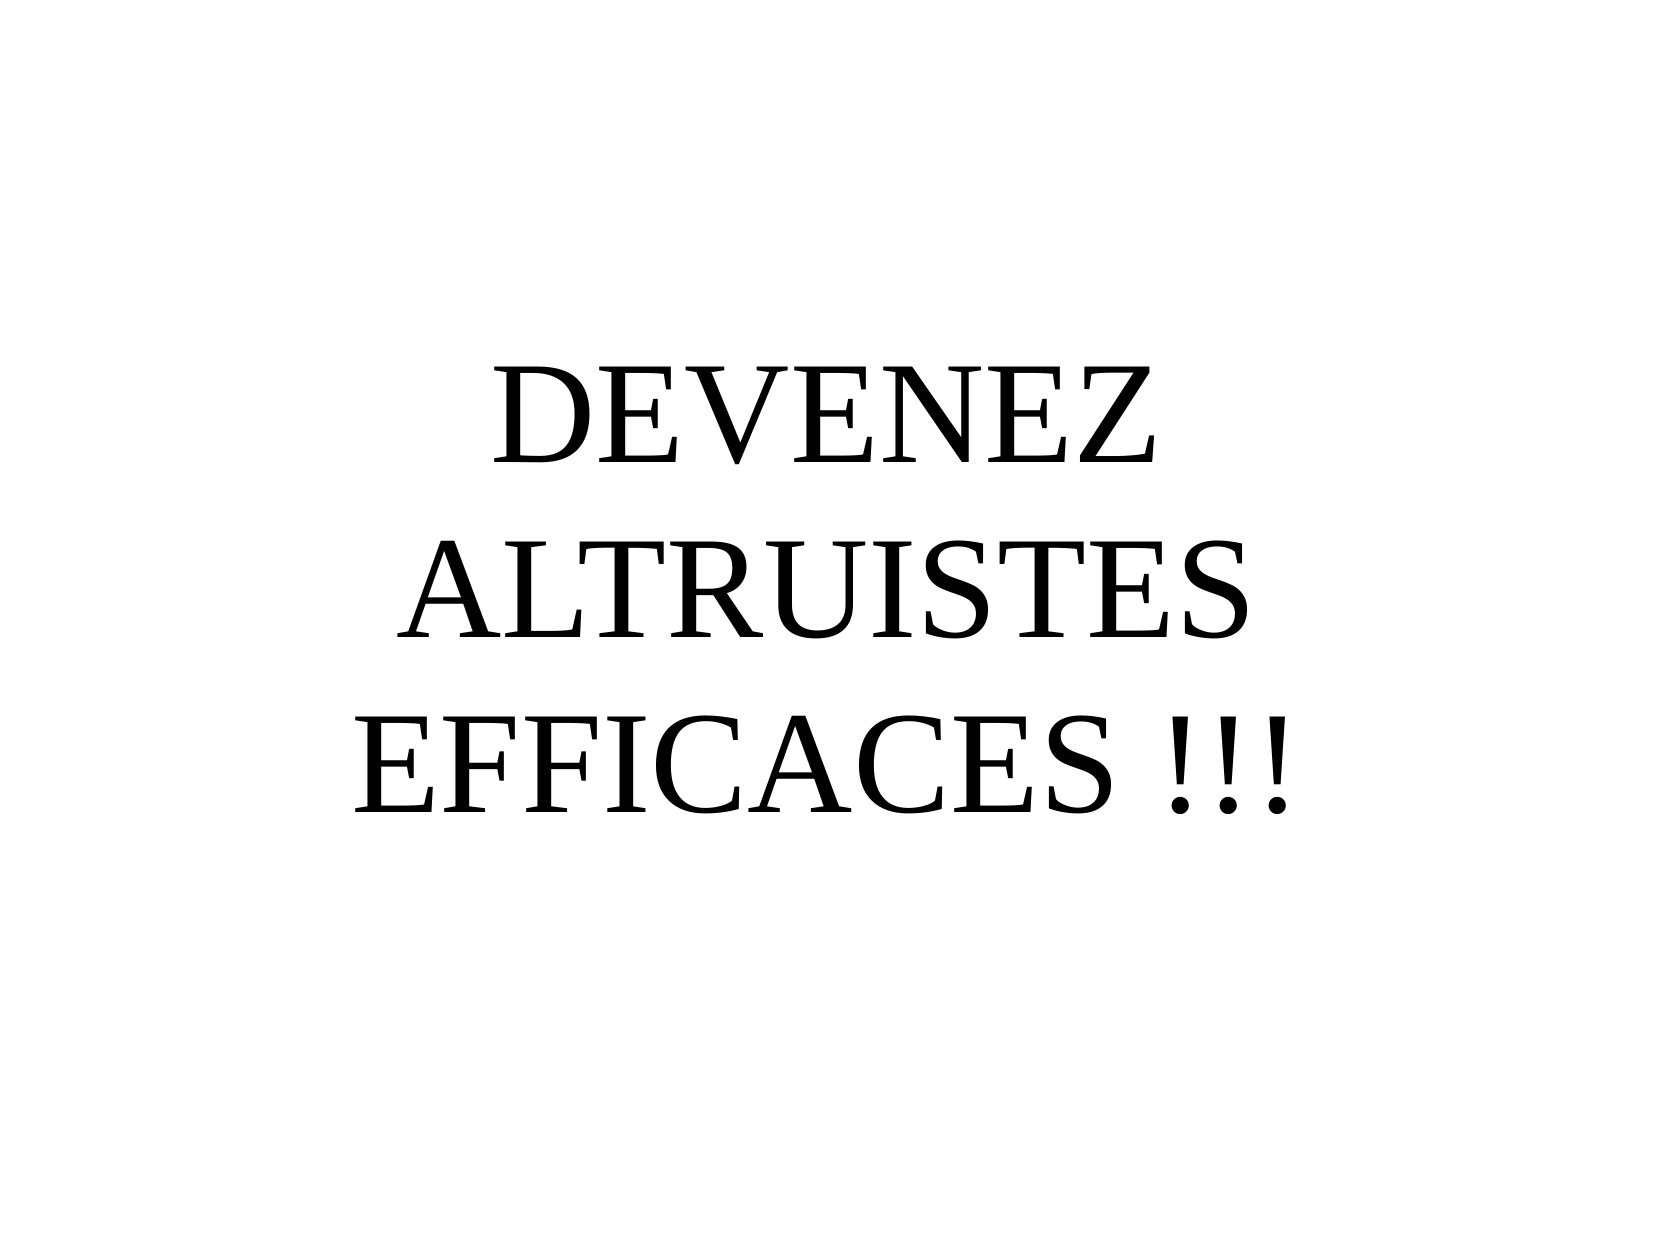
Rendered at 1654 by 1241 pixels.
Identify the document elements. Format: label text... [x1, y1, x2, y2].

subtitle DEVENEZ ALTRUISTES EFFICACES !!! [82, 49, 1571, 1109]
